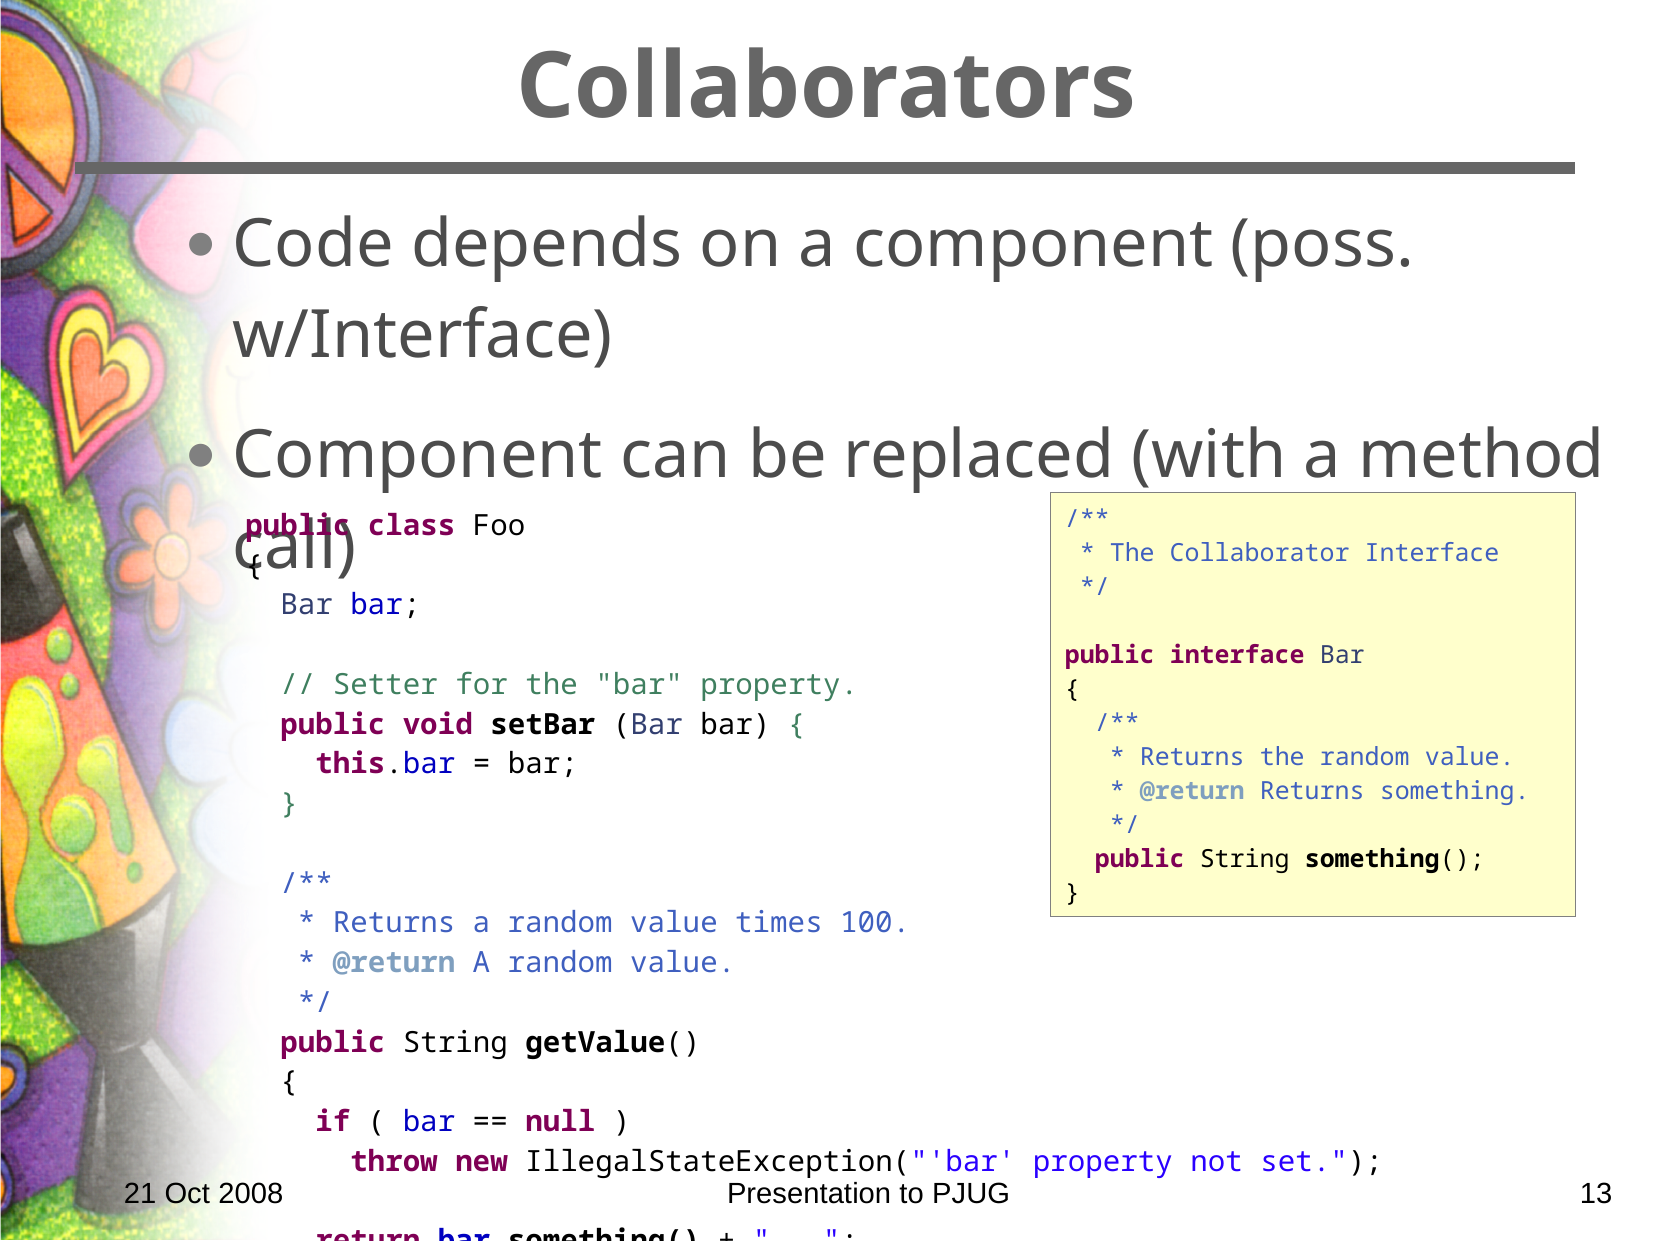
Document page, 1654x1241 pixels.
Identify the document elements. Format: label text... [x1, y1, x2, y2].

list Code depends on a component (poss. w/Interface) Component can be replaced (with a method call) [187, 195, 1613, 1080]
title Collaborators [82, 0, 1571, 186]
picture [407, 1158, 413, 1168]
picture [0, 0, 413, 1240]
text_box public class Foo { Bar bar; // Setter for the "bar" property. public void setBar (Bar bar) { this.bar = bar; } /** * Returns a random value times 100. * @return A random value. */ public String getValue() { if ( bar == null ) throw new IllegalStateException("'bar' property not set."); return bar.something() + "..."; } [230, 496, 1431, 1155]
text_box /** * The Collaborator Interface */ public interface Bar { /** * Returns the random value. * @return Returns something. */ public String something(); } [1050, 492, 1576, 835]
